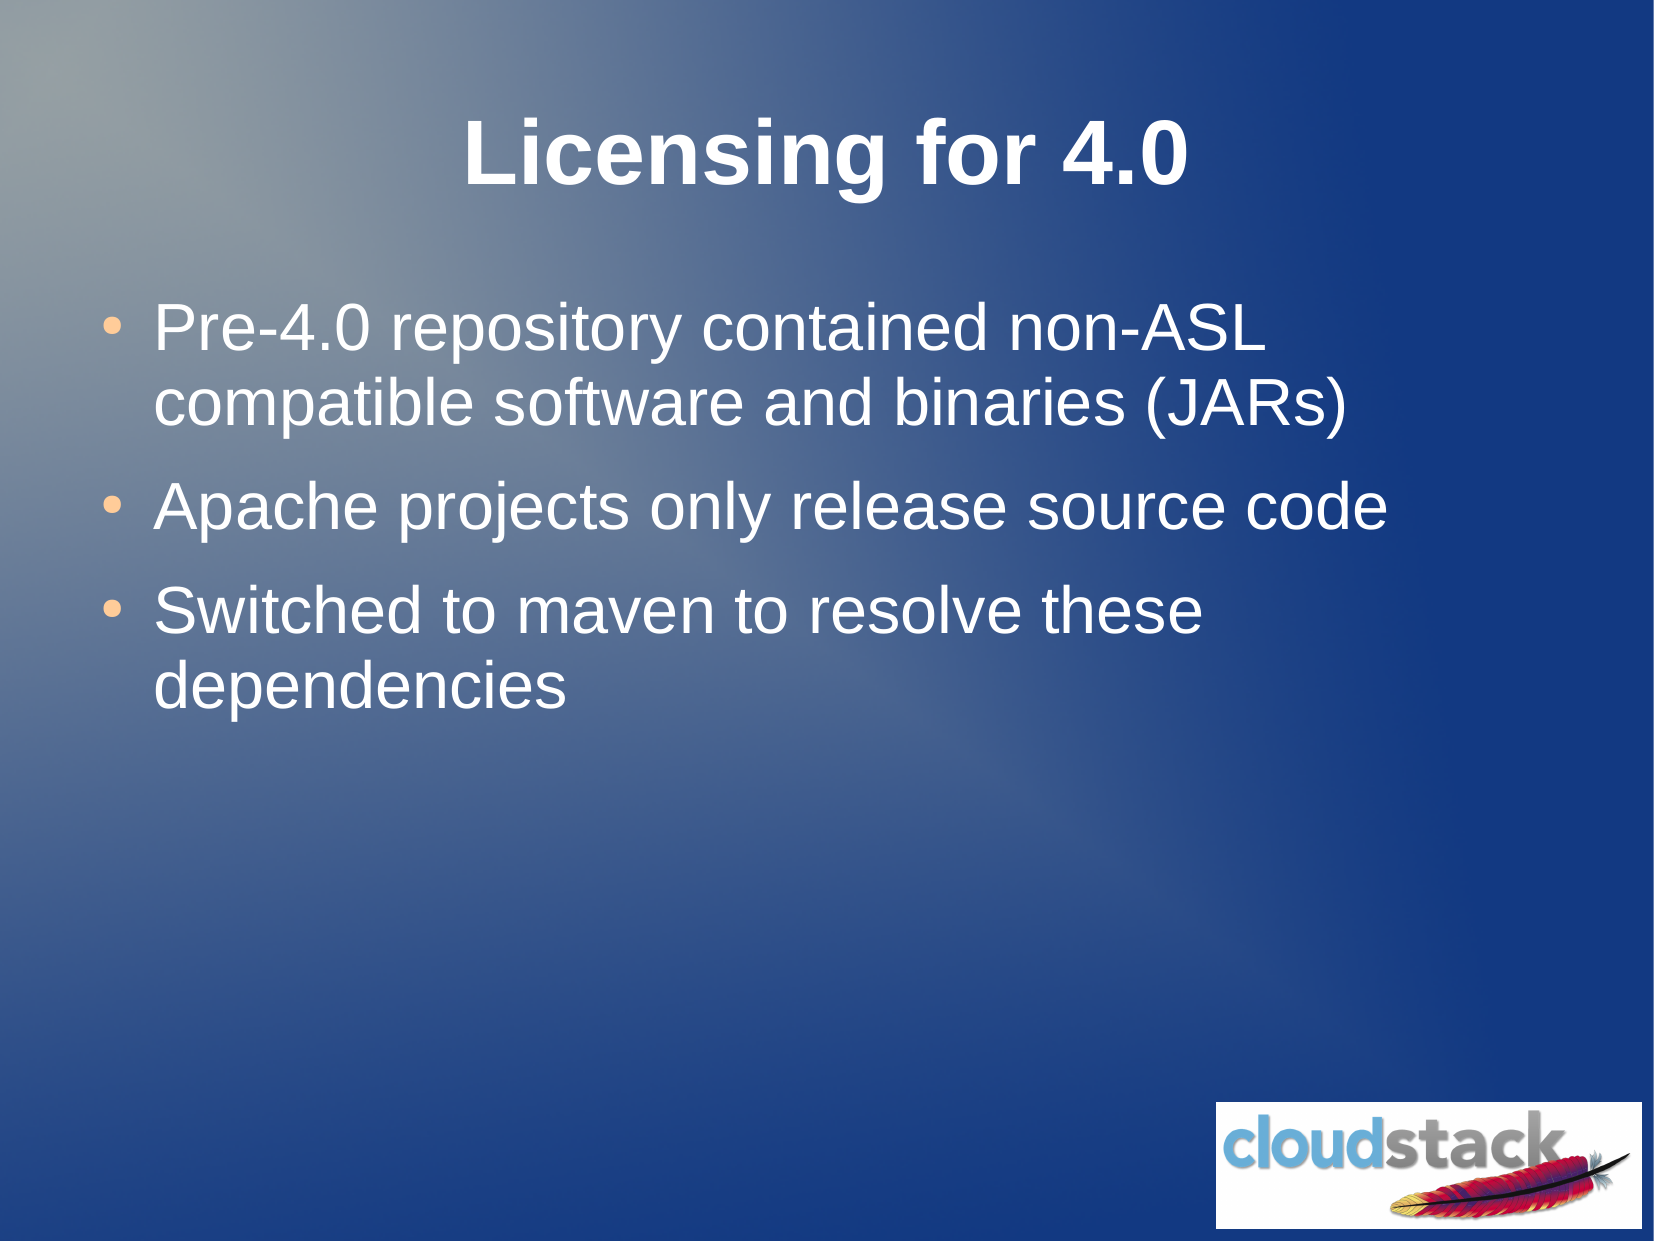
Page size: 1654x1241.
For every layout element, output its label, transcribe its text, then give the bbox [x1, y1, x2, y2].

title Licensing for 4.0 [82, 49, 1571, 257]
picture [0, 0, 1654, 1241]
list Pre-4.0 repository contained non-ASL compatible software and binaries (JARs) Apache projects only release source code Switched to maven to resolve these dependencies [82, 290, 1571, 1010]
